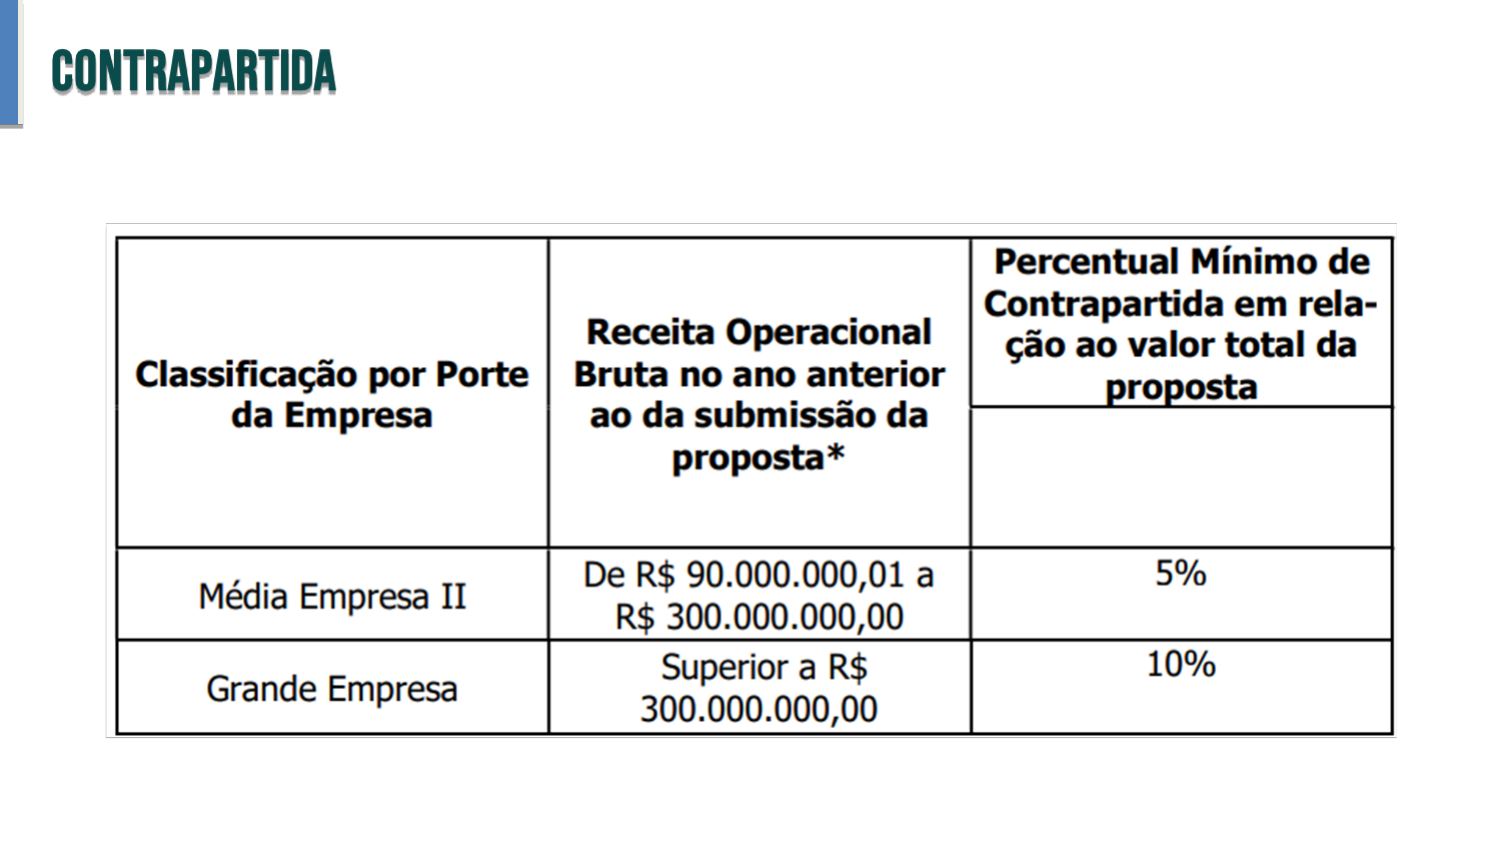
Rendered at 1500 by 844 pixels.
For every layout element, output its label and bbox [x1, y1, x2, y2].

picture [0, 1, 1456, 737]
